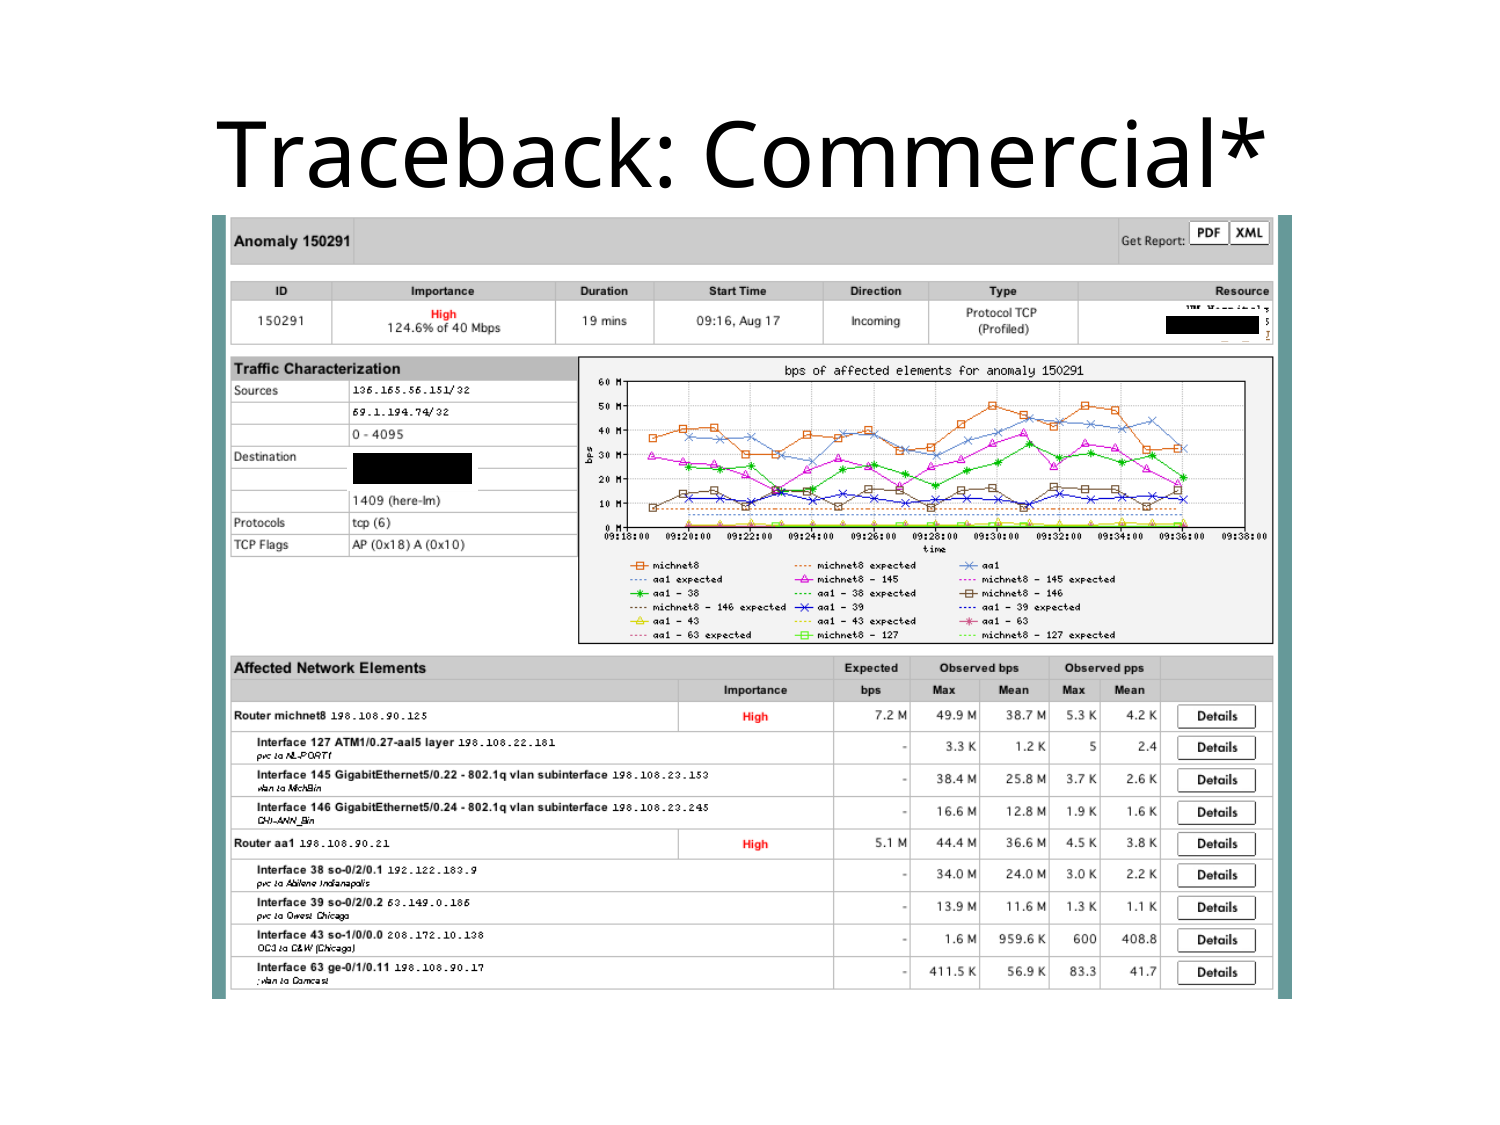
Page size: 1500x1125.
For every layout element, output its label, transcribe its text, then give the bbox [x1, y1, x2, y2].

text_box [1162, 312, 1263, 338]
title Traceback: Commercial* [112, 0, 1388, 306]
picture [212, 215, 1292, 999]
text_box [350, 449, 475, 488]
